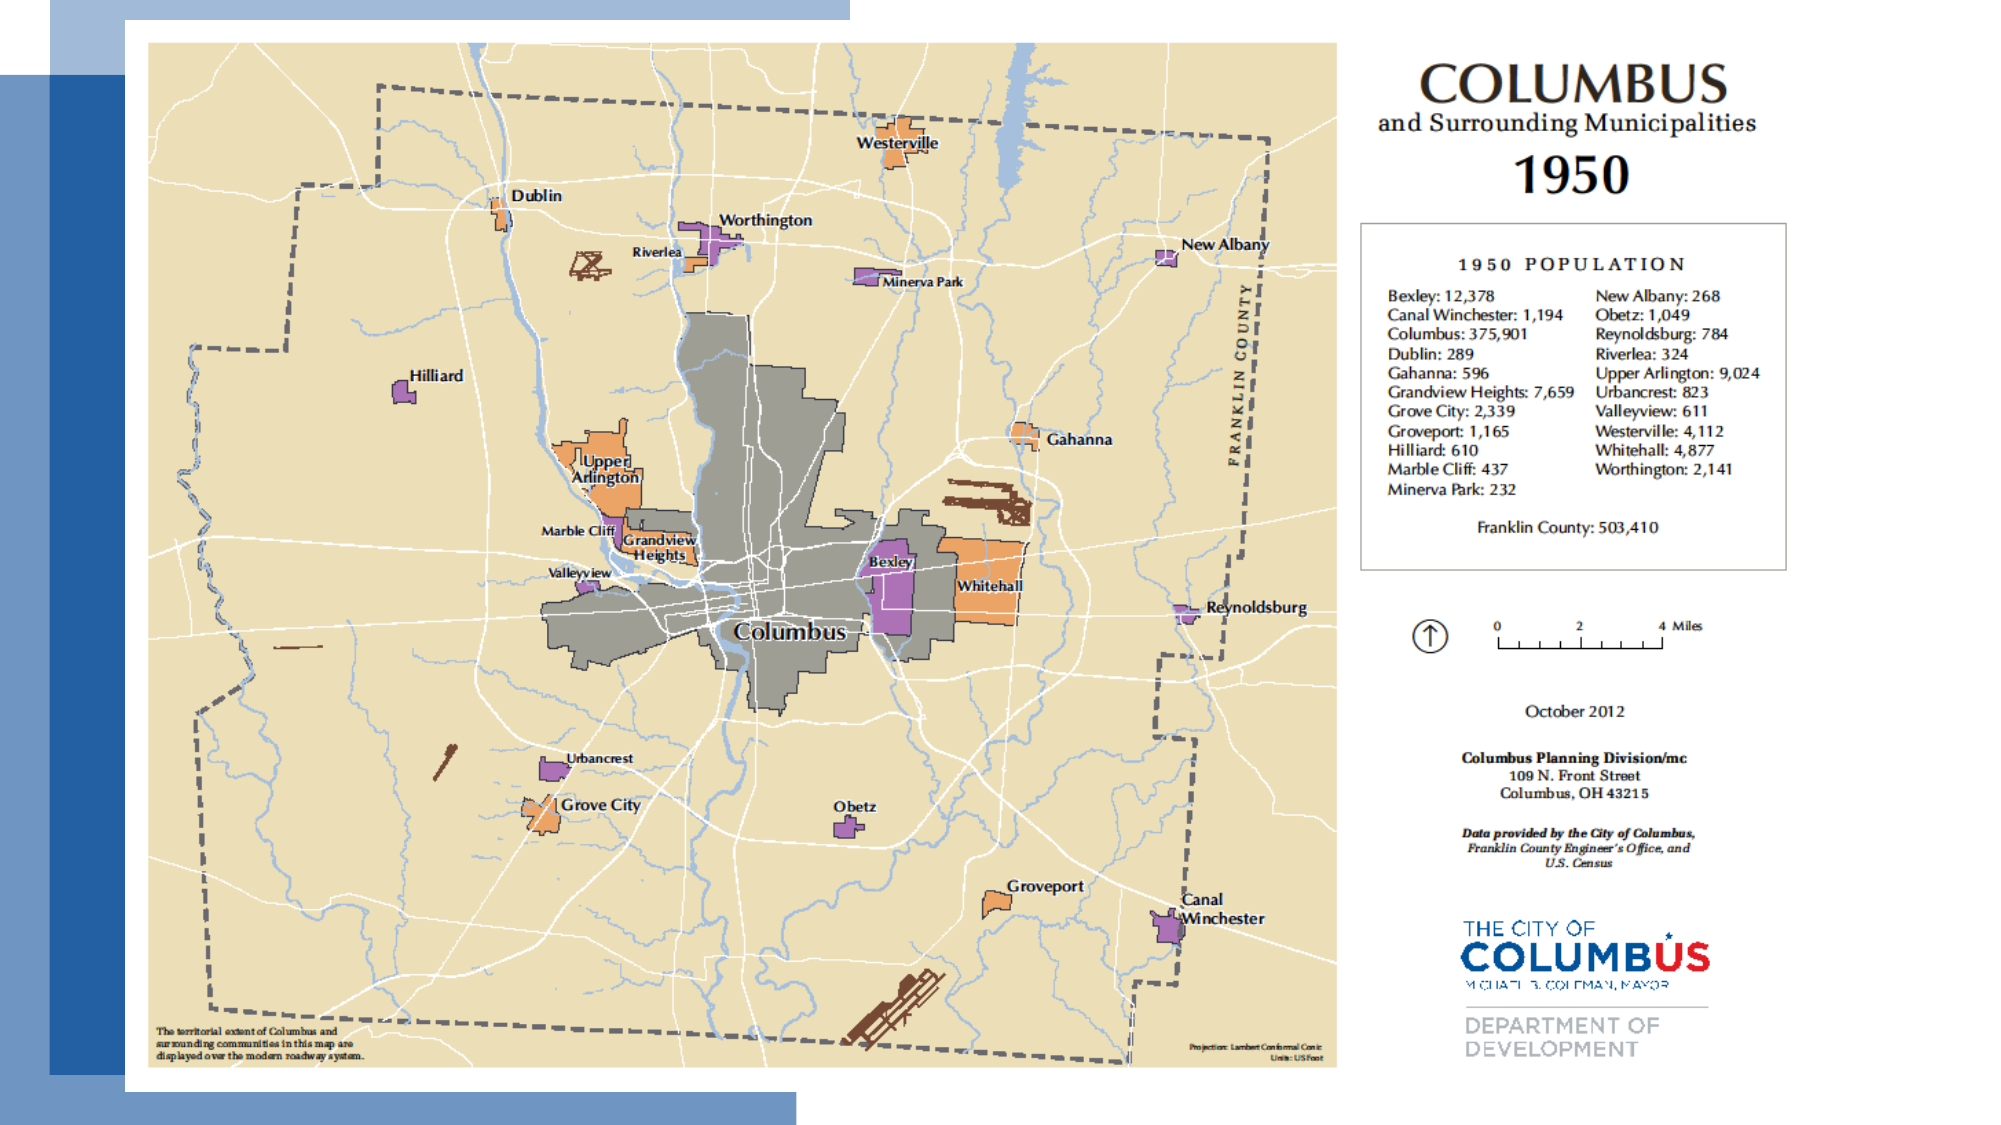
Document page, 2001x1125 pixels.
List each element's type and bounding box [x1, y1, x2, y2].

picture [125, 20, 1809, 1092]
